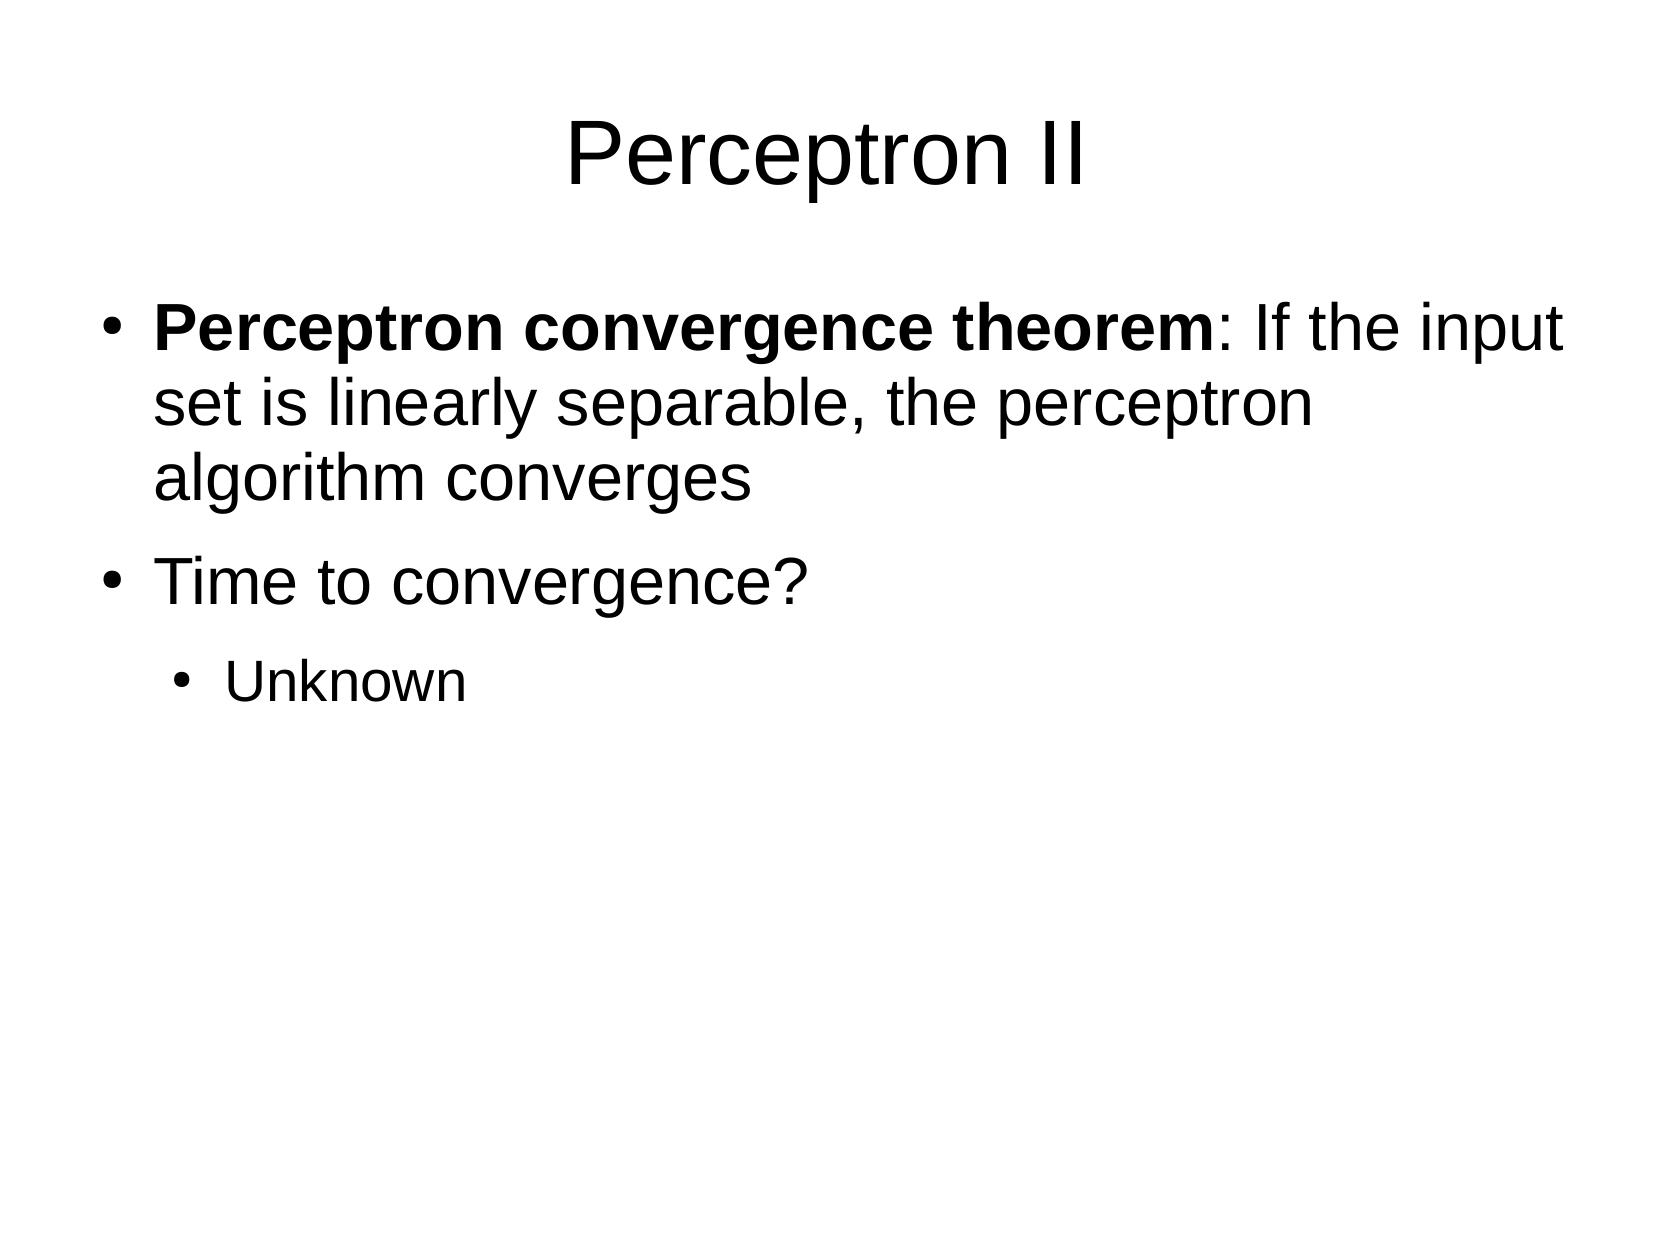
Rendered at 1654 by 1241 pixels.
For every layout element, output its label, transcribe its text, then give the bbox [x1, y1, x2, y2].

list Perceptron convergence theorem: If the input set is linearly separable, the perceptron algorithm converges Time to convergence? Unknown [82, 290, 1571, 1109]
title Perceptron II [82, 49, 1571, 257]
